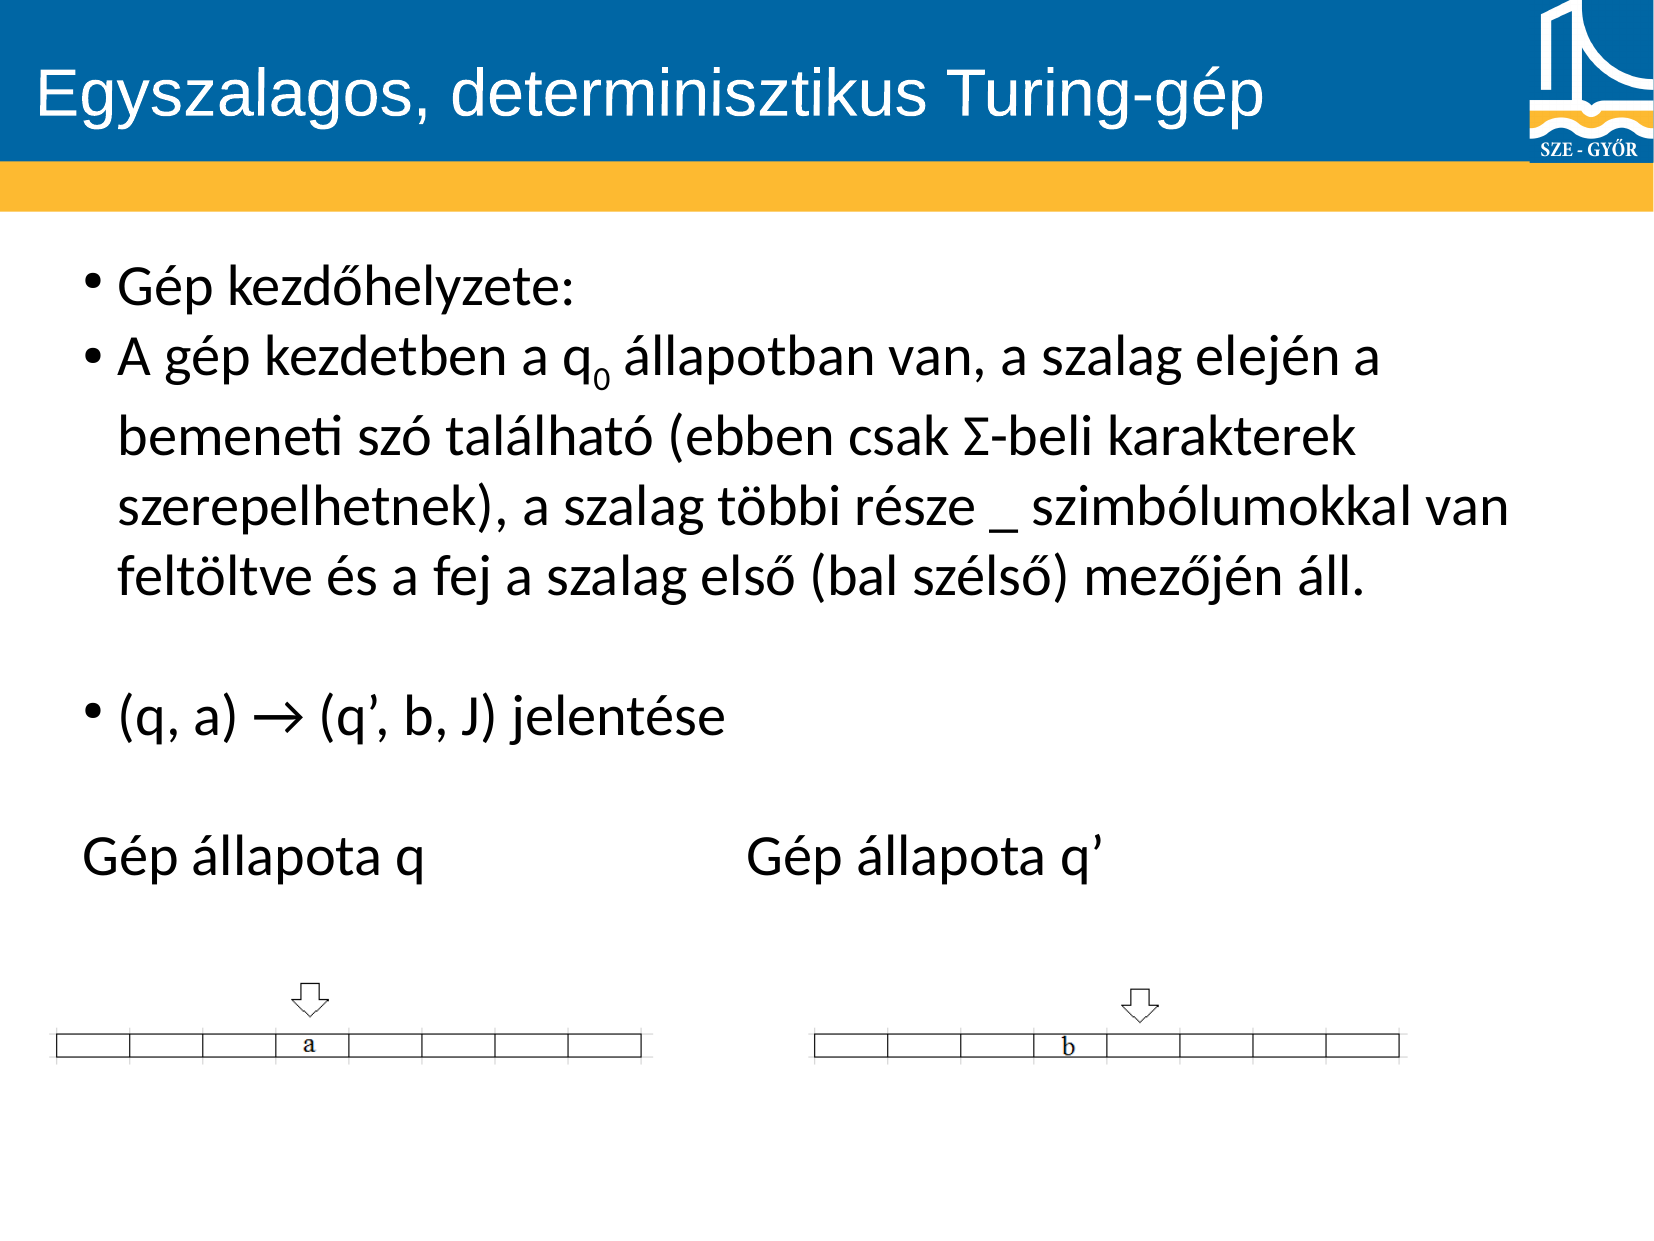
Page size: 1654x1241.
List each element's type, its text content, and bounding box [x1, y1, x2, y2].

text_box Egyszalagos, determinisztikus Turing-gép [34, 48, 1524, 144]
picture [1529, 0, 1654, 163]
picture [47, 968, 1418, 1083]
text_box Gép kezdőhelyzete: A gép kezdetben a q0 állapotban van, a szalag elején a bemeneti szó található (ebben csak Σ-beli karakterek szerepelhetnek), a szalag többi része _ szimbólumokkal van feltöltve és a fej a szalag első (bal szélső) mezőjén áll. (q, a) → (q’, b, J) jelentése Gép állapota q Gép állapota q’ [82, 247, 1571, 1198]
